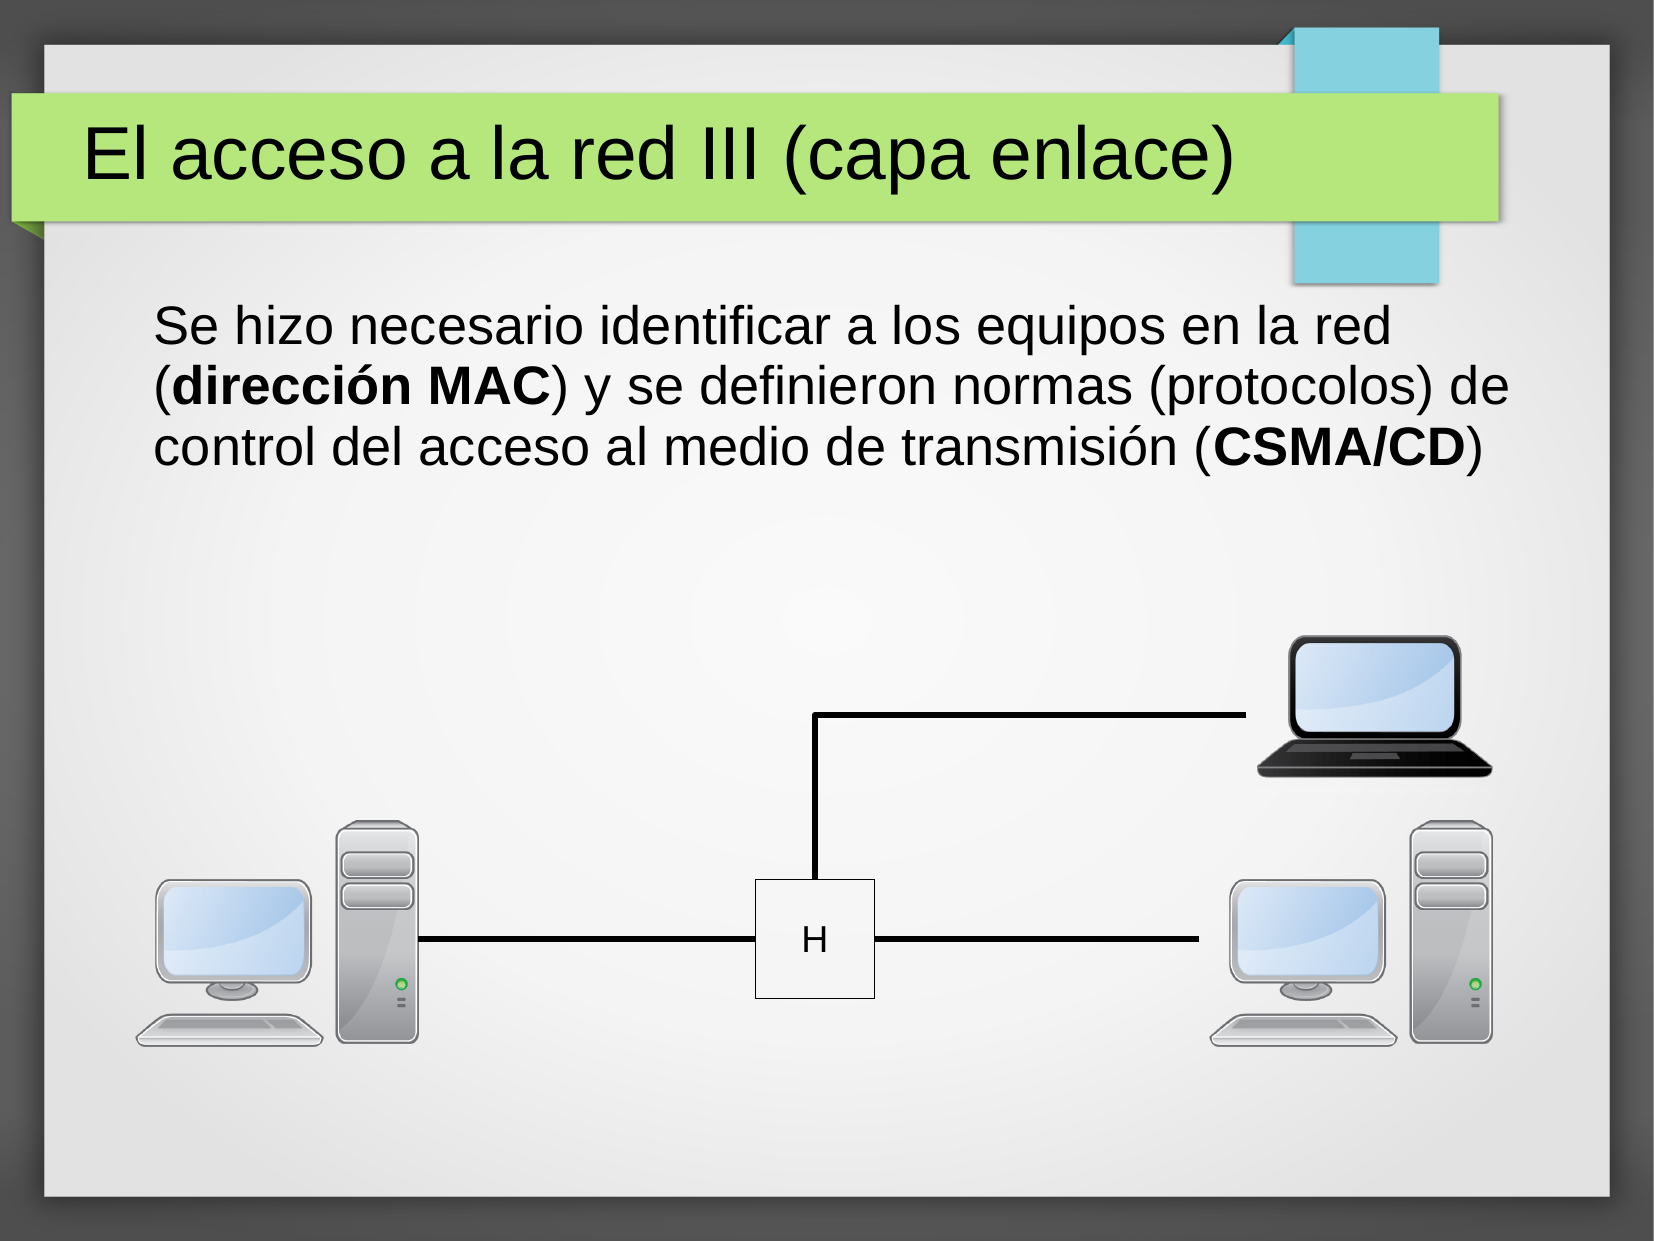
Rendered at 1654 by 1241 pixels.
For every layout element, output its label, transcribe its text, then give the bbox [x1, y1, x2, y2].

title El acceso a la red III (capa enlace) [82, 69, 1501, 238]
picture [0, 0, 1654, 1241]
text_box H [755, 879, 875, 999]
list Se hizo necesario identificar a los equipos en la red (dirección MAC) y se definieron normas (protocolos) de control del acceso al medio de transmisión (CSMA/CD) [82, 295, 1571, 674]
